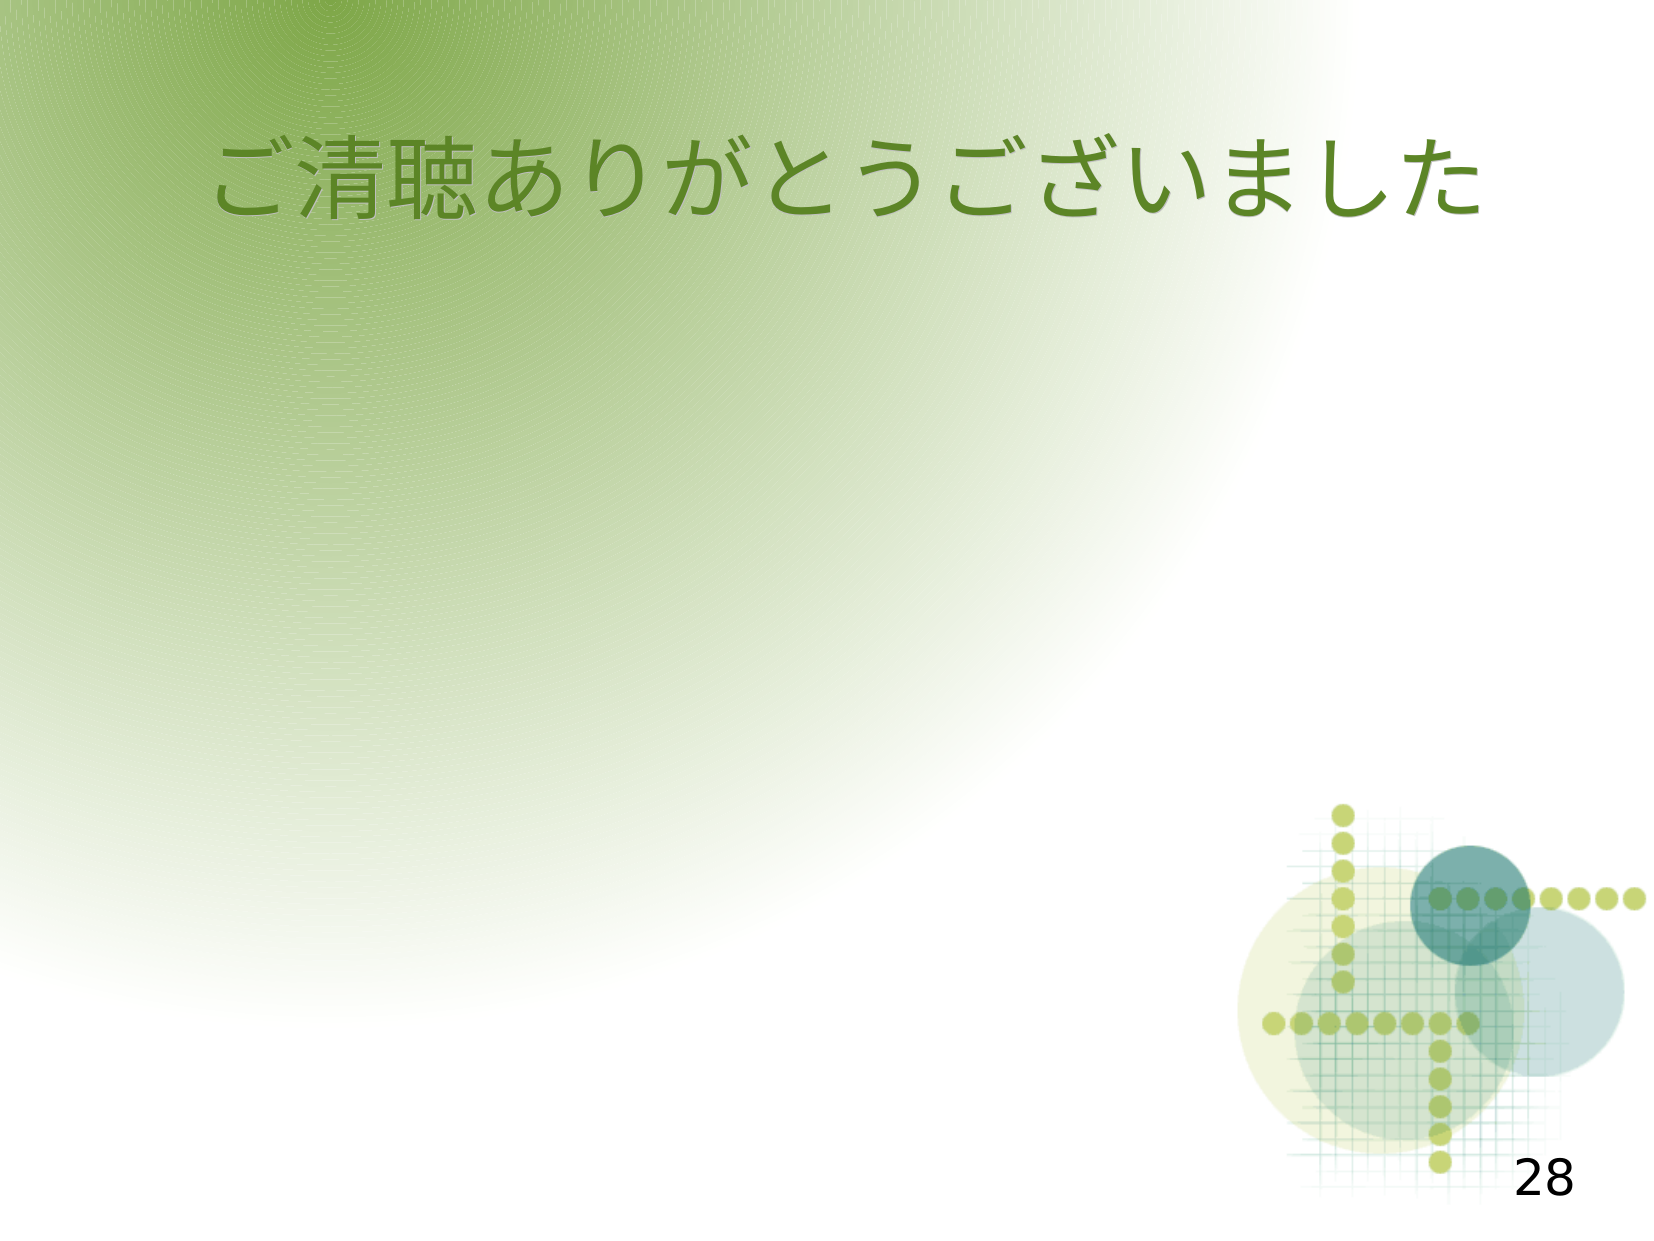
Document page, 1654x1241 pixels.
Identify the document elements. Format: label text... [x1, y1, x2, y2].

title ご清聴ありがとうございました [121, 73, 1534, 281]
picture [1224, 792, 1654, 1211]
